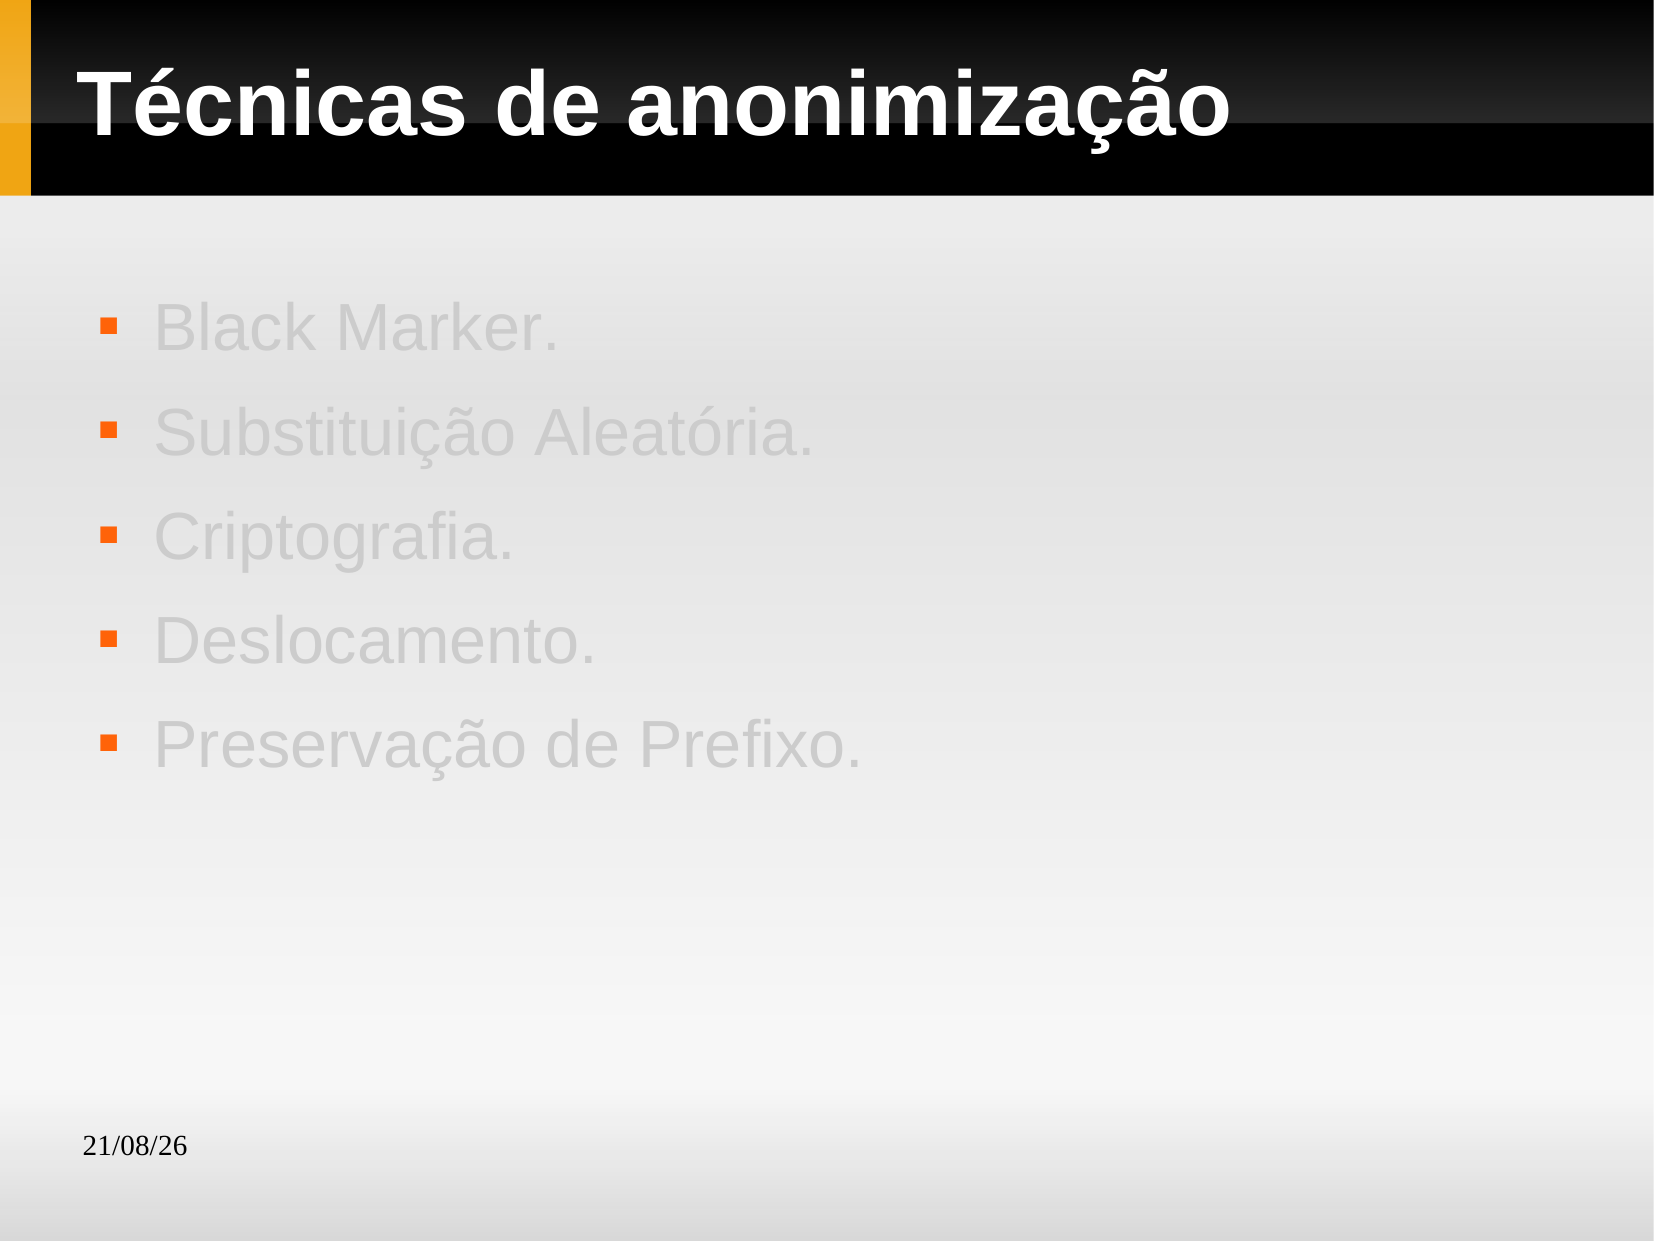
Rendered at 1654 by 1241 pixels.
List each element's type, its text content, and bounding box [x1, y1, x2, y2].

picture [0, 0, 1654, 1241]
list Black Marker. Substituição Aleatória. Criptografia. Deslocamento. Preservação de Prefixo. [82, 290, 1571, 1094]
title Técnicas de anonimização [76, 7, 1565, 200]
